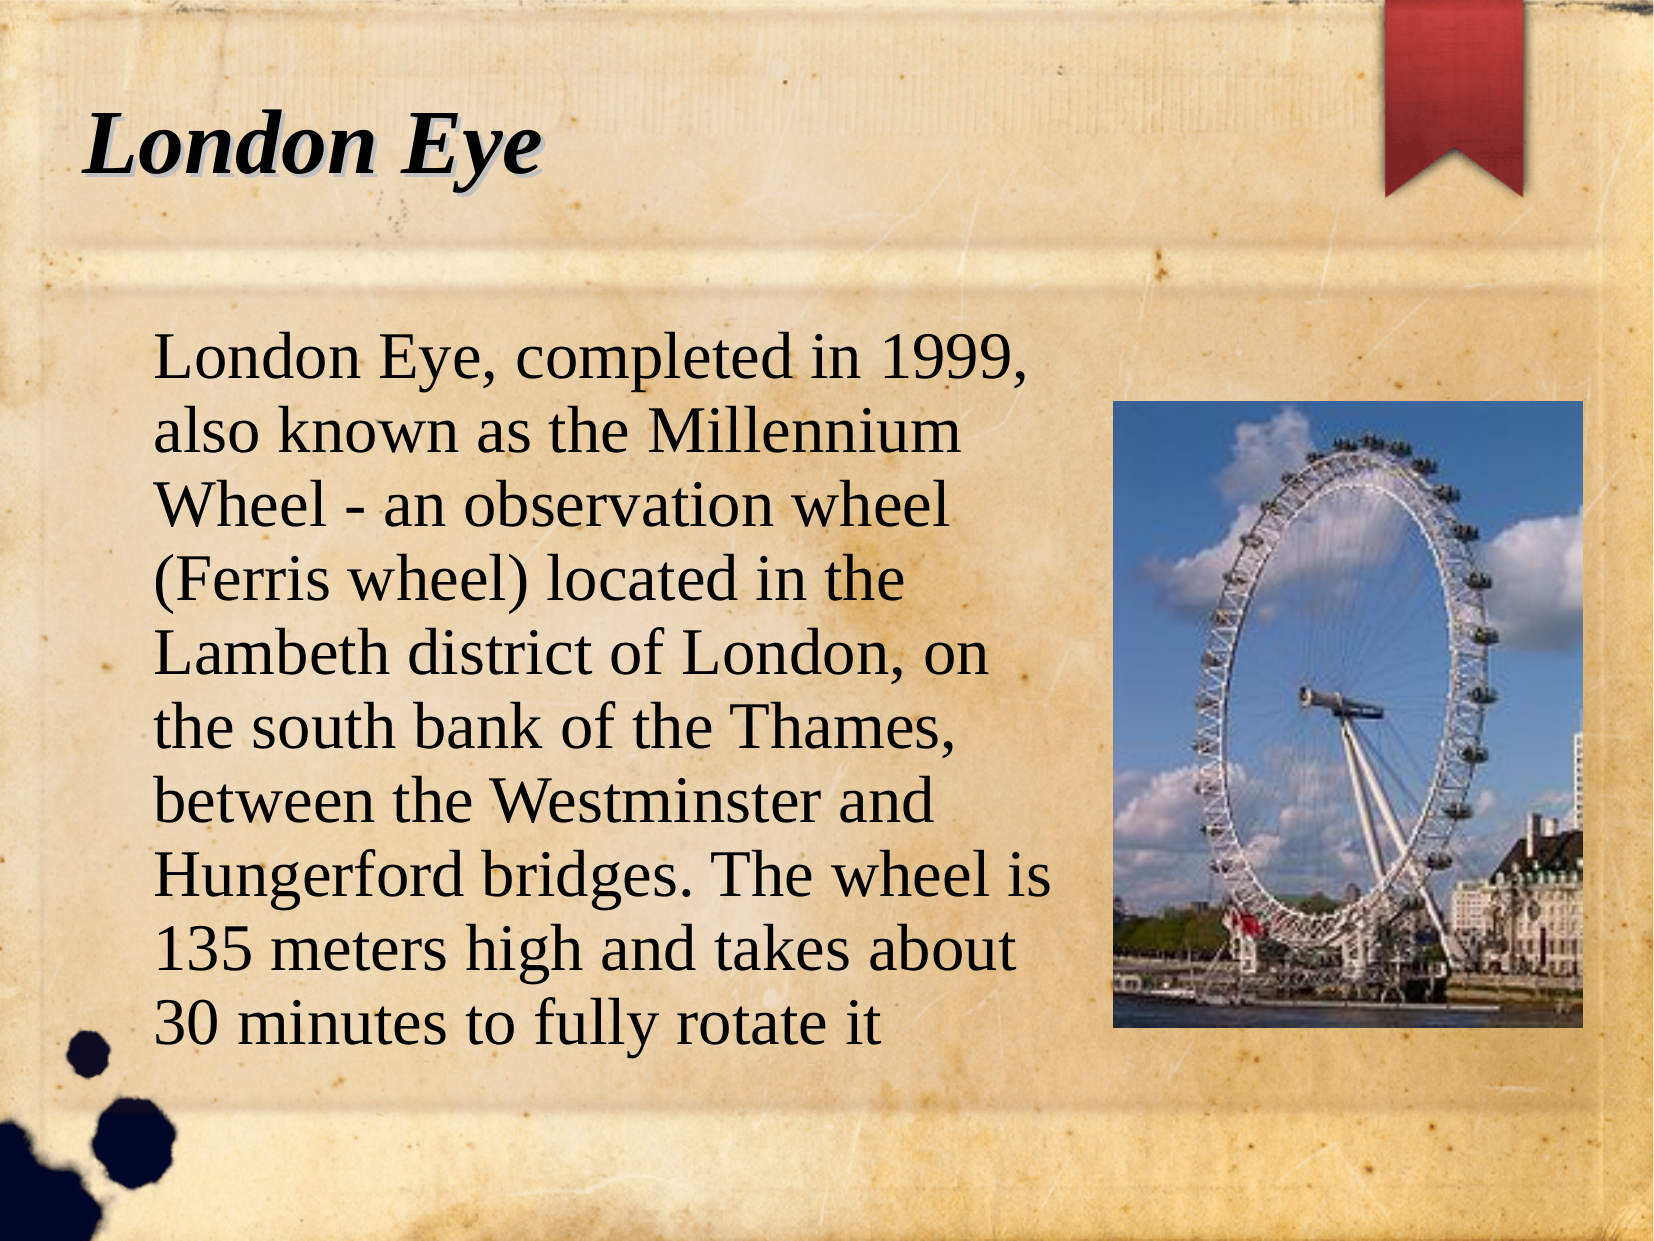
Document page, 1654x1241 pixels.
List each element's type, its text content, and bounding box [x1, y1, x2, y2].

title London Eye [82, 49, 1347, 237]
list London Eye, completed in 1999, also known as the Millennium Wheel - an observation wheel (Ferris wheel) located in the Lambeth district of London, on the south bank of the Thames, between the Westminster and Hungerford bridges. The wheel is 135 meters high and takes about 30 minutes to fully rotate it [82, 318, 1075, 1139]
picture [0, 0, 1654, 1241]
